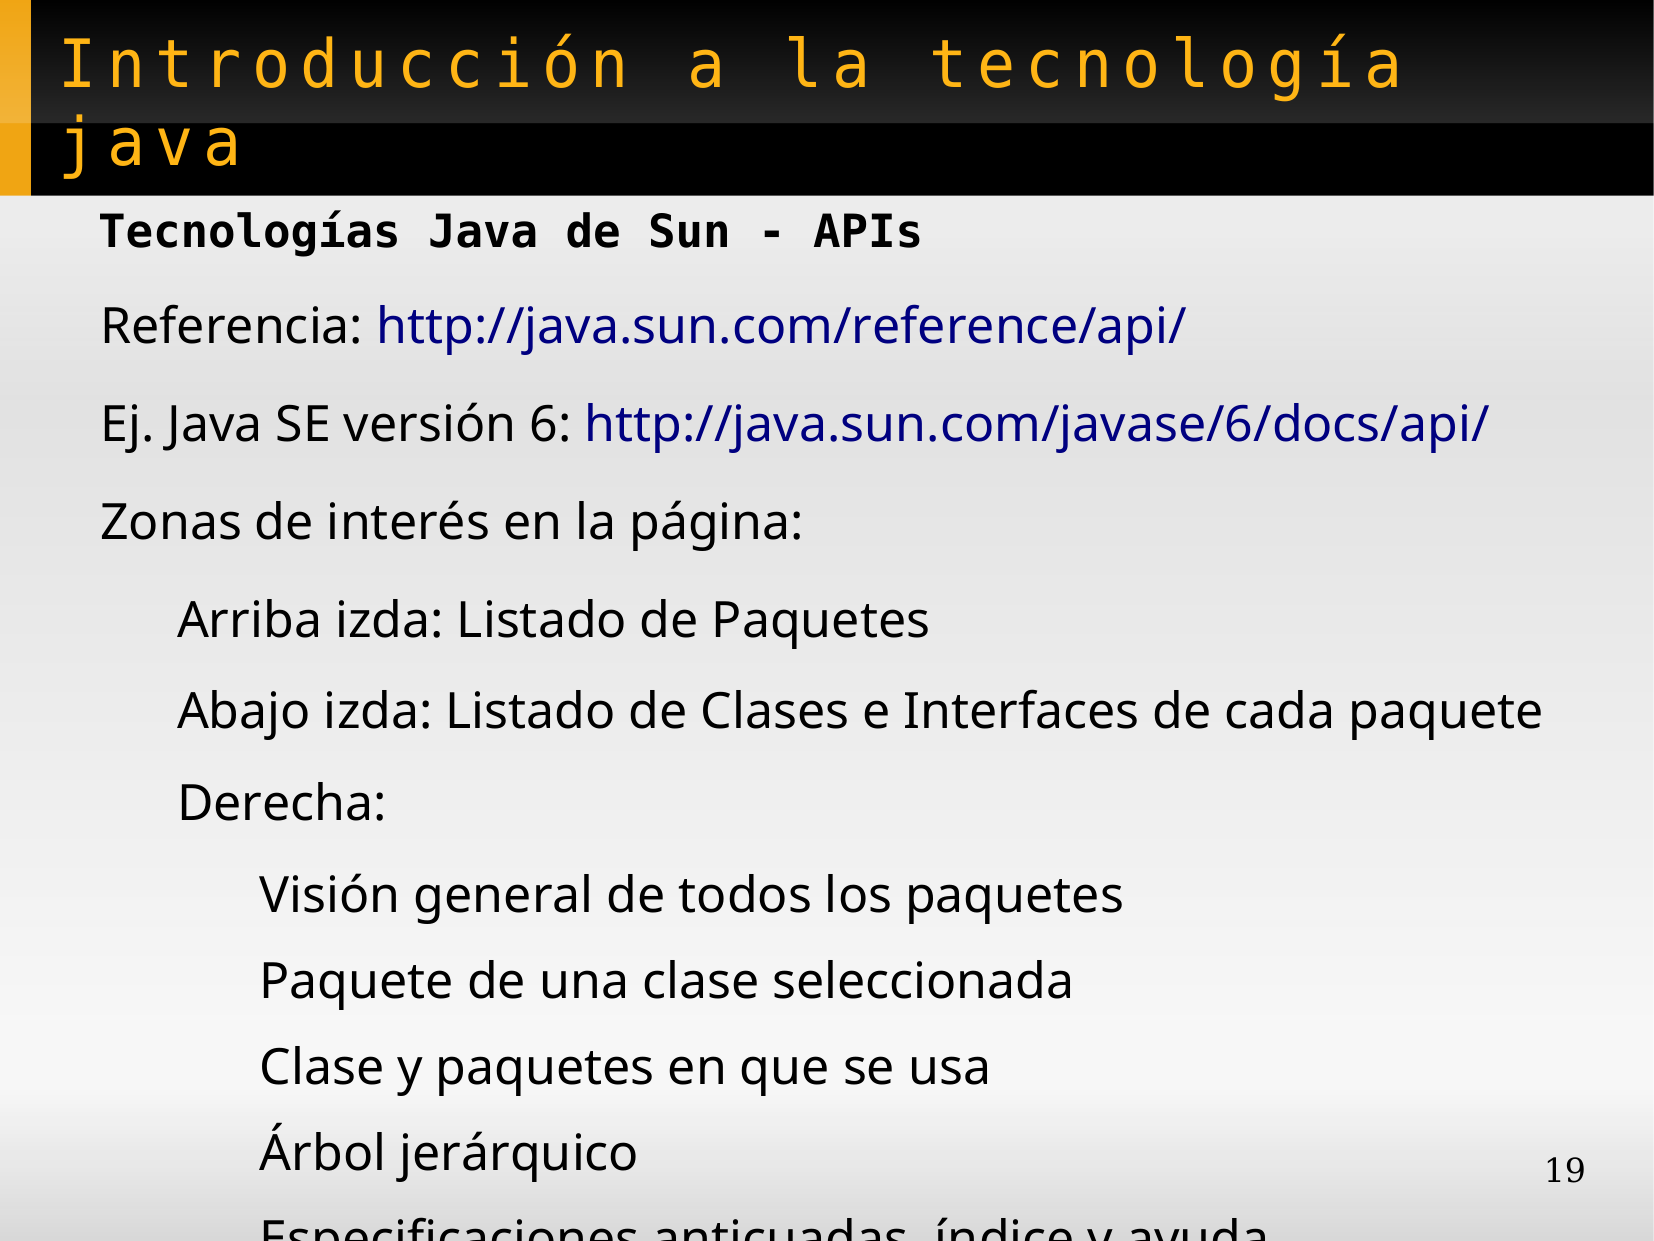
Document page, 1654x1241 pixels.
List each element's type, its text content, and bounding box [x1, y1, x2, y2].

list Referencia: http://java.sun.com/reference/api/ Ej. Java SE versión 6: http://java.sun.com/javase/6/docs/api/ Zonas de interés en la página: Arriba izda: Listado de Paquetes Abajo izda: Listado de Clases e Interfaces de cada paquete Derecha: Visión general de todos los paquetes Paquete de una clase seleccionada Clase y paquetes en que se usa Árbol jerárquico Especificaciones anticuadas, índice y ayuda [82, 290, 1595, 1184]
picture [956, 1232, 970, 1241]
picture [986, 1232, 1001, 1241]
text_box Tecnologías Java de Sun - APIs [83, 197, 938, 266]
picture [533, 1232, 549, 1241]
picture [320, 1232, 334, 1241]
picture [0, 0, 1654, 1241]
picture [832, 1232, 847, 1241]
picture [689, 1232, 703, 1241]
picture [594, 1232, 608, 1240]
picture [565, 1232, 579, 1241]
title Introducción a la tecnología java [59, 25, 1595, 182]
picture [349, 1232, 363, 1240]
picture [1053, 1232, 1067, 1240]
picture [1217, 1232, 1232, 1241]
